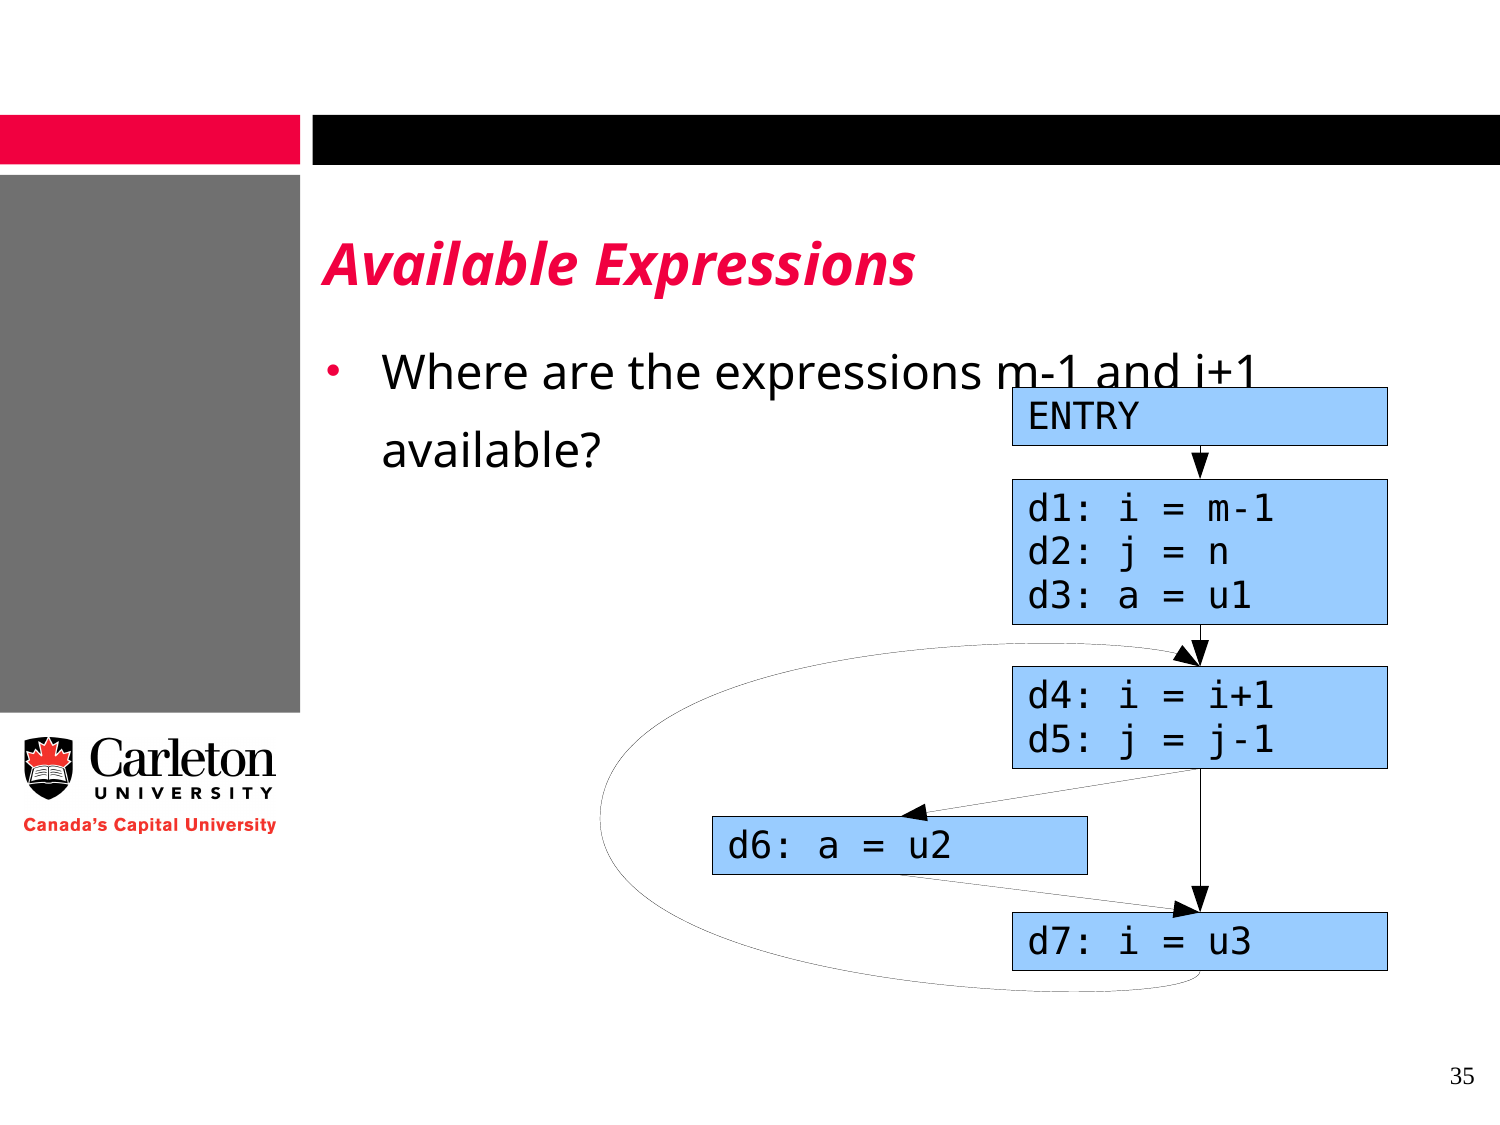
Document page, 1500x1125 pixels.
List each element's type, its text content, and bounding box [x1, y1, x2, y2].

title Available Expressions [324, 187, 1450, 324]
text_box ENTRY [1012, 387, 1388, 446]
text_box d1: i = m-1 d2: j = n d3: a = u1 [1012, 479, 1388, 625]
list Where are the expressions m-1 and i+1 available? [324, 324, 1450, 1068]
text_box d4: i = i+1 d5: j = j-1 [1012, 666, 1388, 769]
text_box d7: i = u3 [1012, 912, 1388, 971]
picture [24, 737, 276, 834]
text_box d6: a = u2 [712, 816, 1088, 875]
